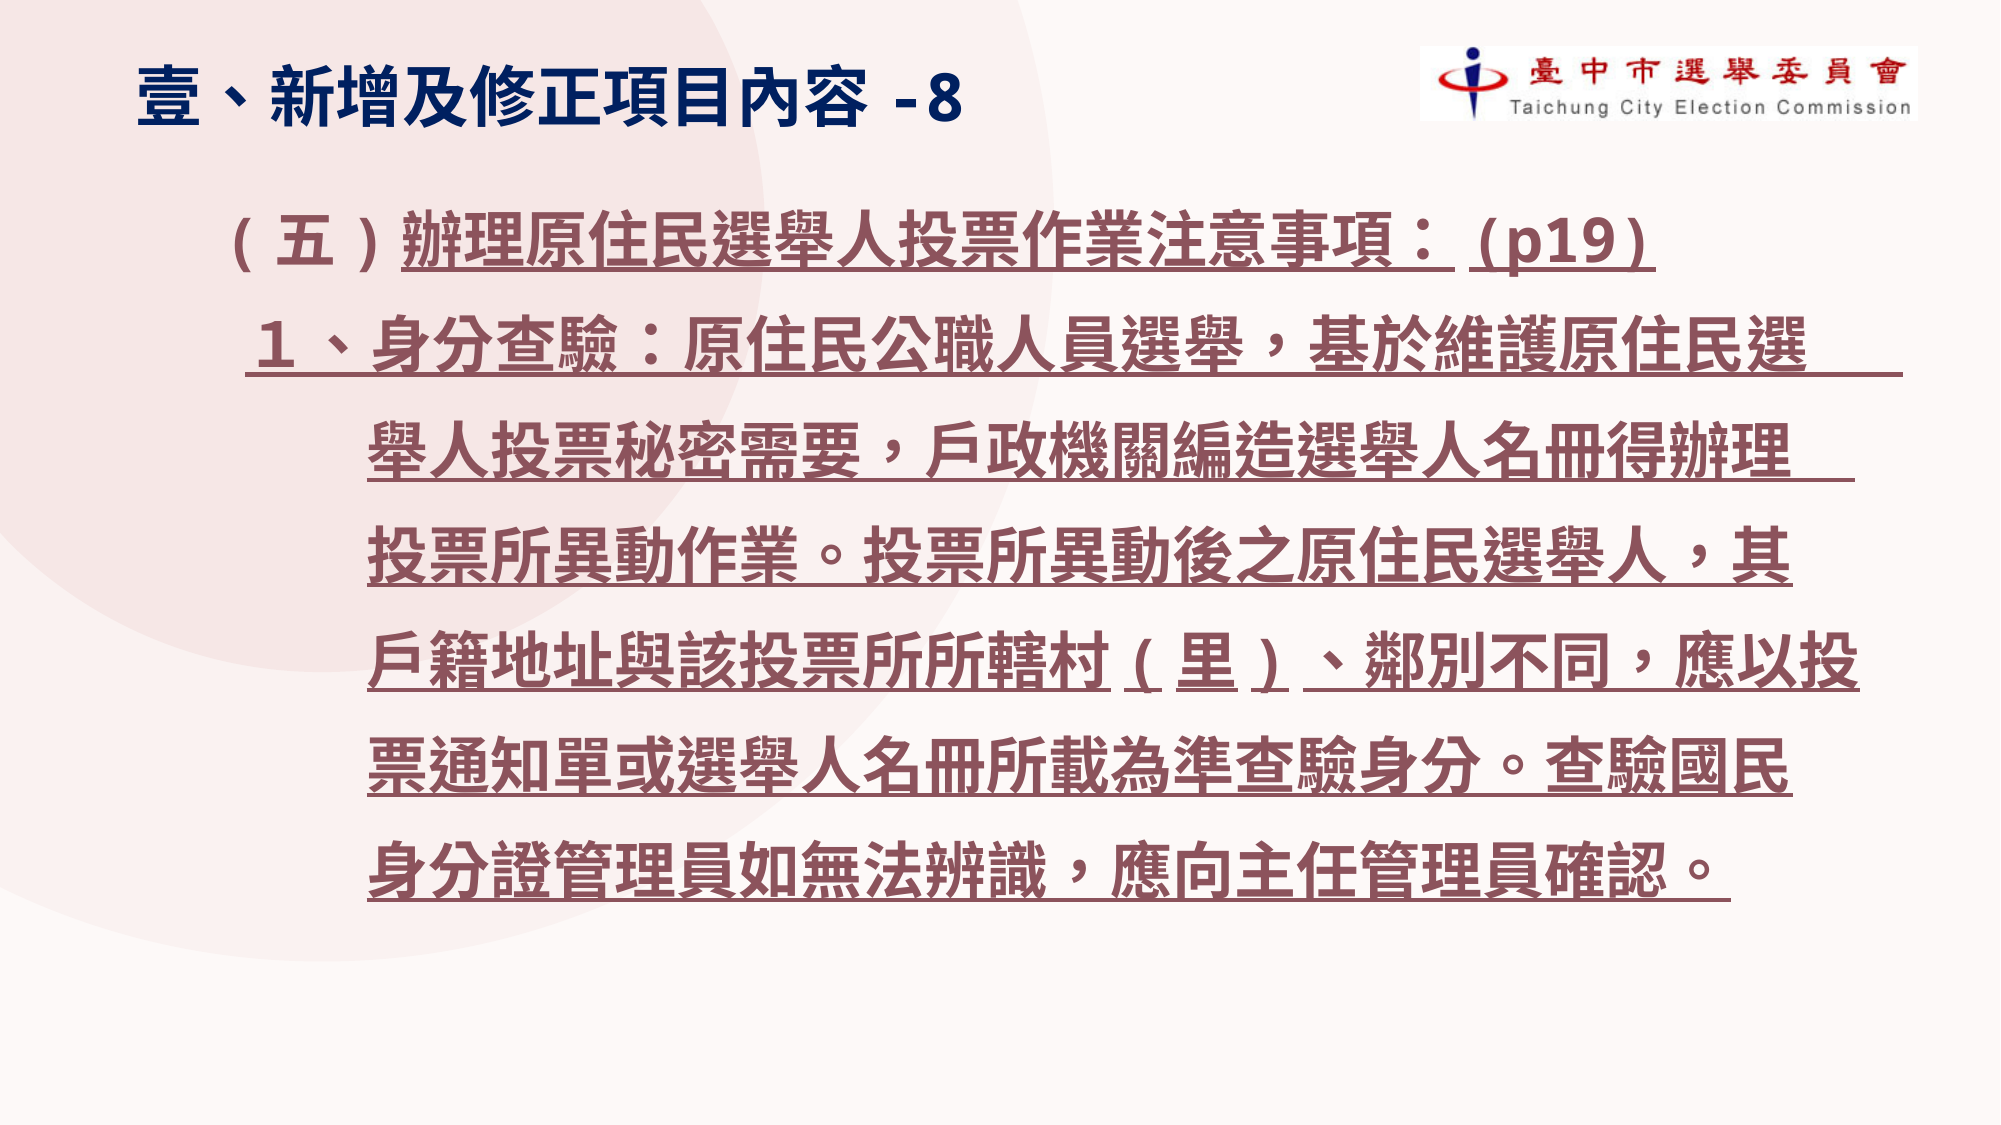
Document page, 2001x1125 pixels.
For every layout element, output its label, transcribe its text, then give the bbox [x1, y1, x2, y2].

list (五)辦理原住民選舉人投票作業注意事項：(p19) １、身分查驗：原住民公職人員選舉，基於維護原住民選 舉人投票秘密需要，戶政機關編造選舉人名冊得辦理 投票所異動作業。投票所異動後之原住民選舉人，其 戶籍地址與該投票所所轄村(里)、鄰別不同，應以投 票通知單或選舉人名冊所載為準查驗身分。查驗國民 身分證管理員如無法辨識，應向主任管理員確認。 [120, 185, 1918, 1023]
title 壹、新增及修正項目內容-8 [120, 35, 1918, 166]
